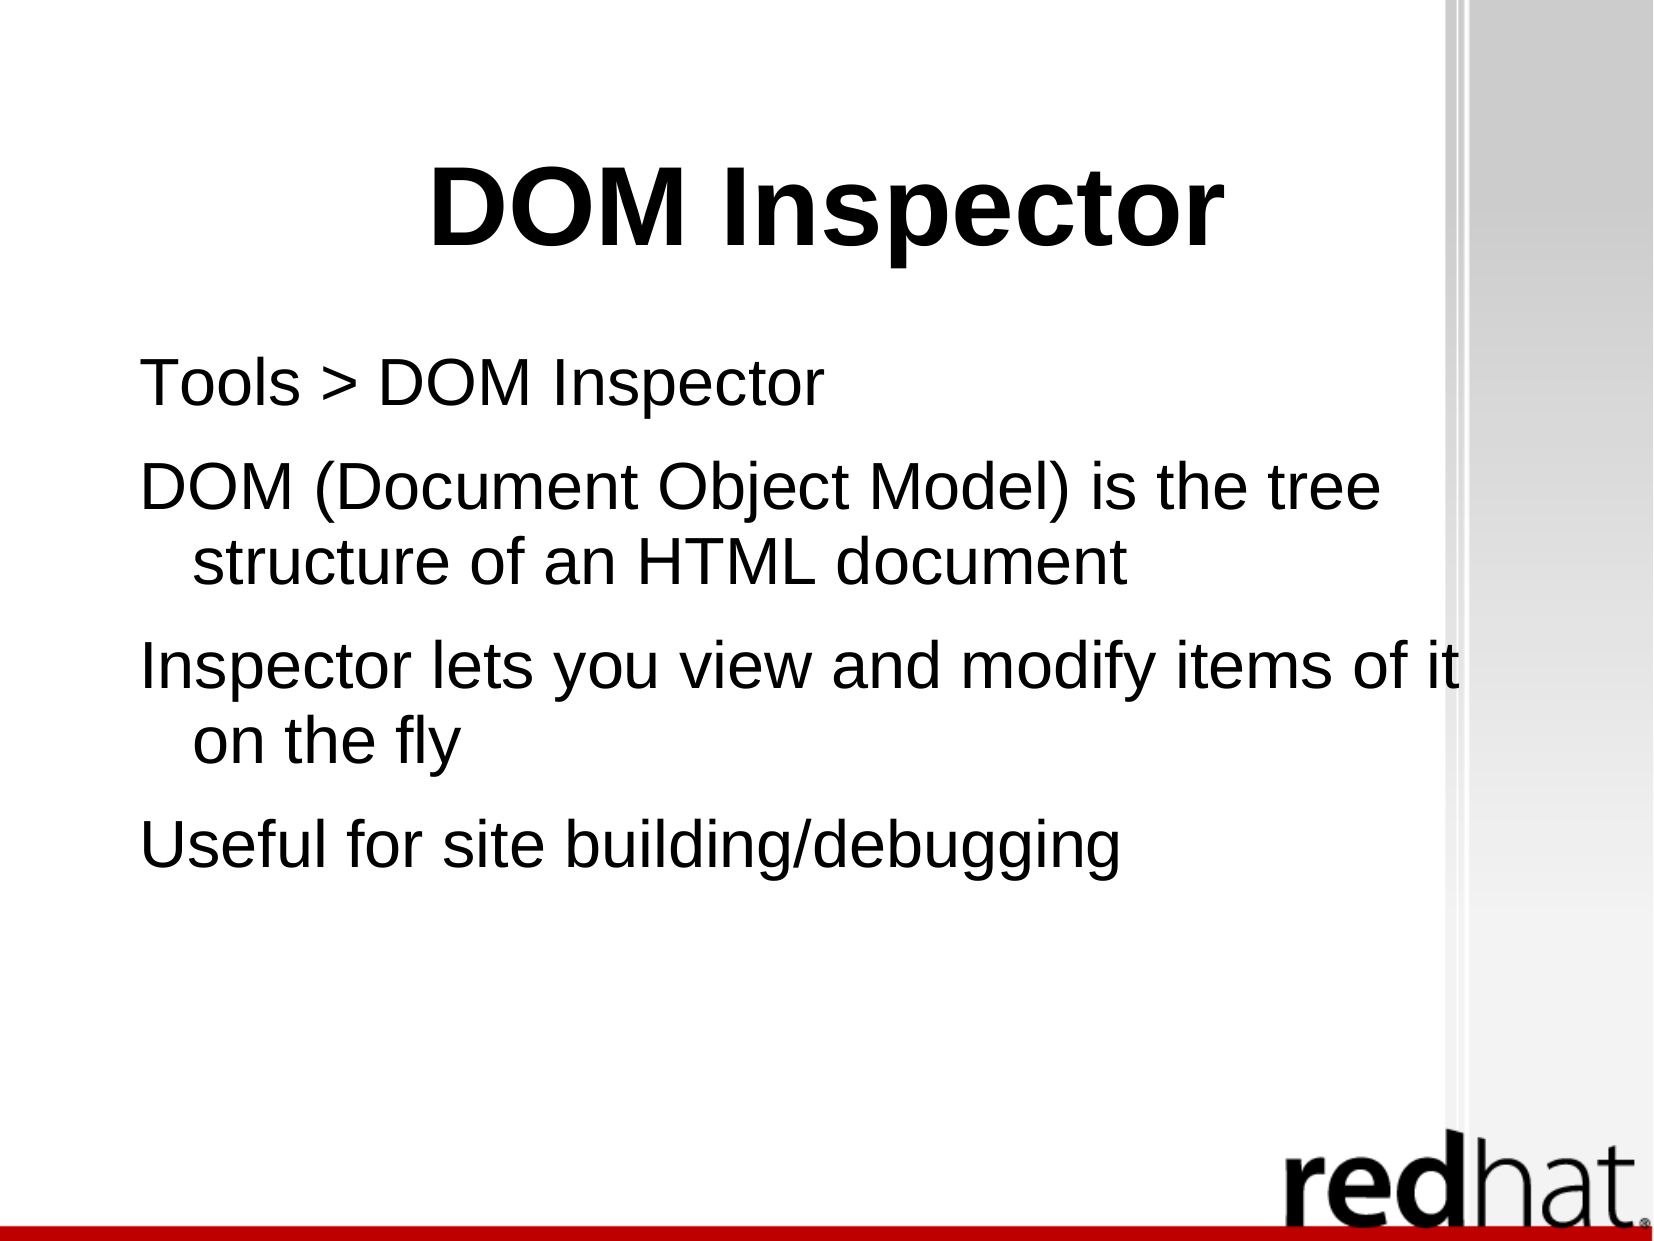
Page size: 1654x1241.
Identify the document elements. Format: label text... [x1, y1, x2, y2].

title DOM Inspector [121, 102, 1533, 311]
list Tools > DOM Inspector DOM (Document Object Model) is the tree structure of an HTML document Inspector lets you view and modify items of it on the fly Useful for site building/debugging [121, 344, 1533, 1127]
picture [0, 0, 1654, 1241]
